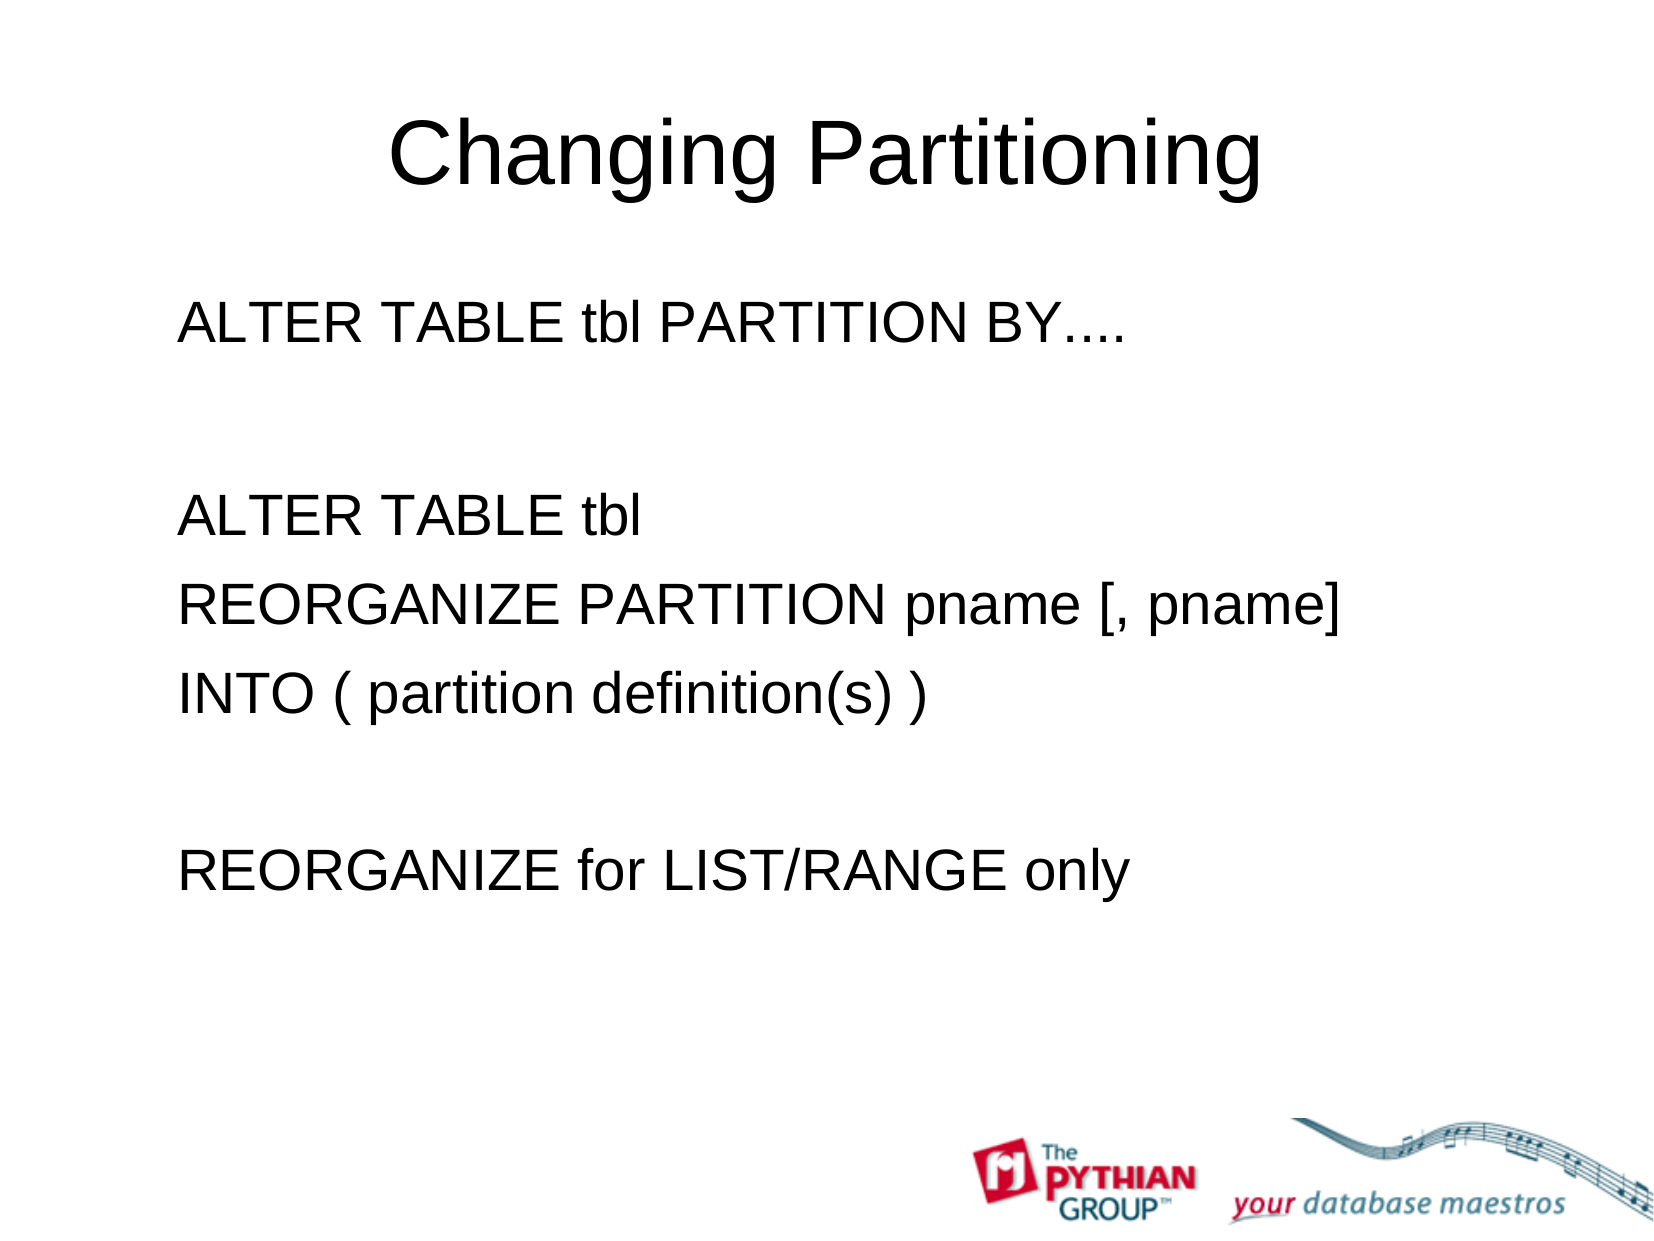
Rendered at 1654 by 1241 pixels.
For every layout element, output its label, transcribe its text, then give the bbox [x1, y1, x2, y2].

picture [955, 1118, 1654, 1241]
title Changing Partitioning [82, 49, 1571, 257]
list ALTER TABLE tbl PARTITION BY.... ALTER TABLE tbl REORGANIZE PARTITION pname [, pname] INTO ( partition definition(s) ) REORGANIZE for LIST/RANGE only [82, 290, 1571, 1094]
